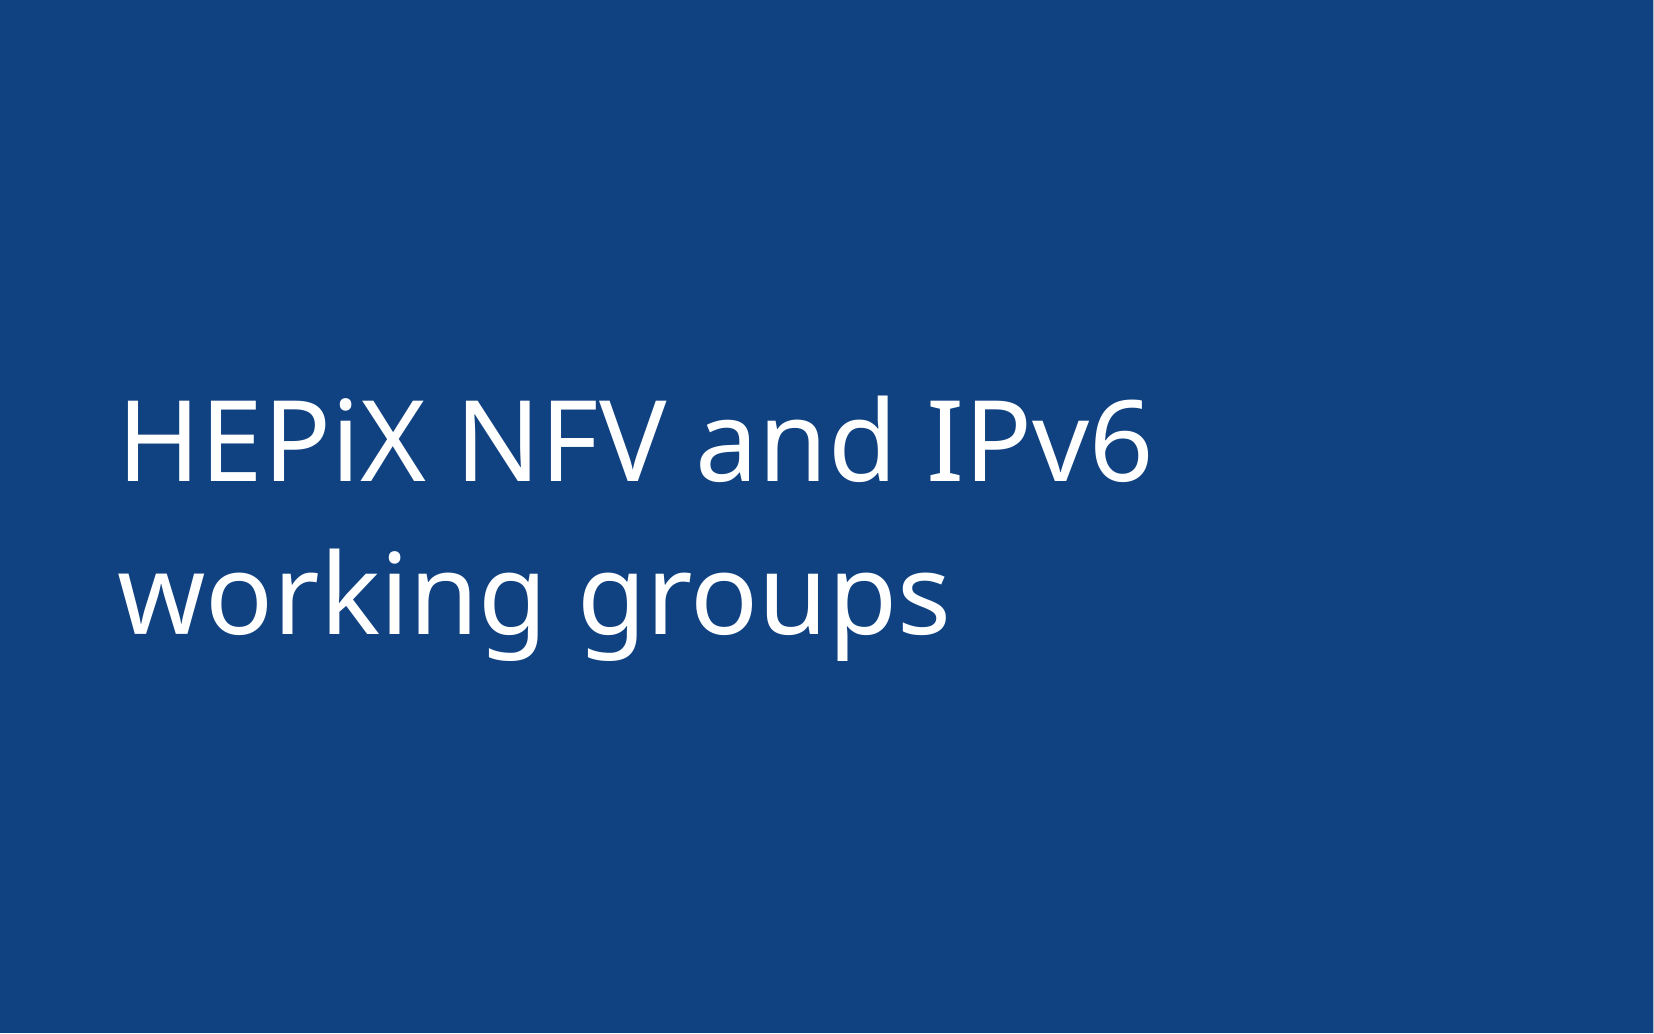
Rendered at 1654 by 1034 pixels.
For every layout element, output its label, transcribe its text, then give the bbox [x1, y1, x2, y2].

title HEPiX NFV and IPv6 working groups [117, 279, 1633, 886]
